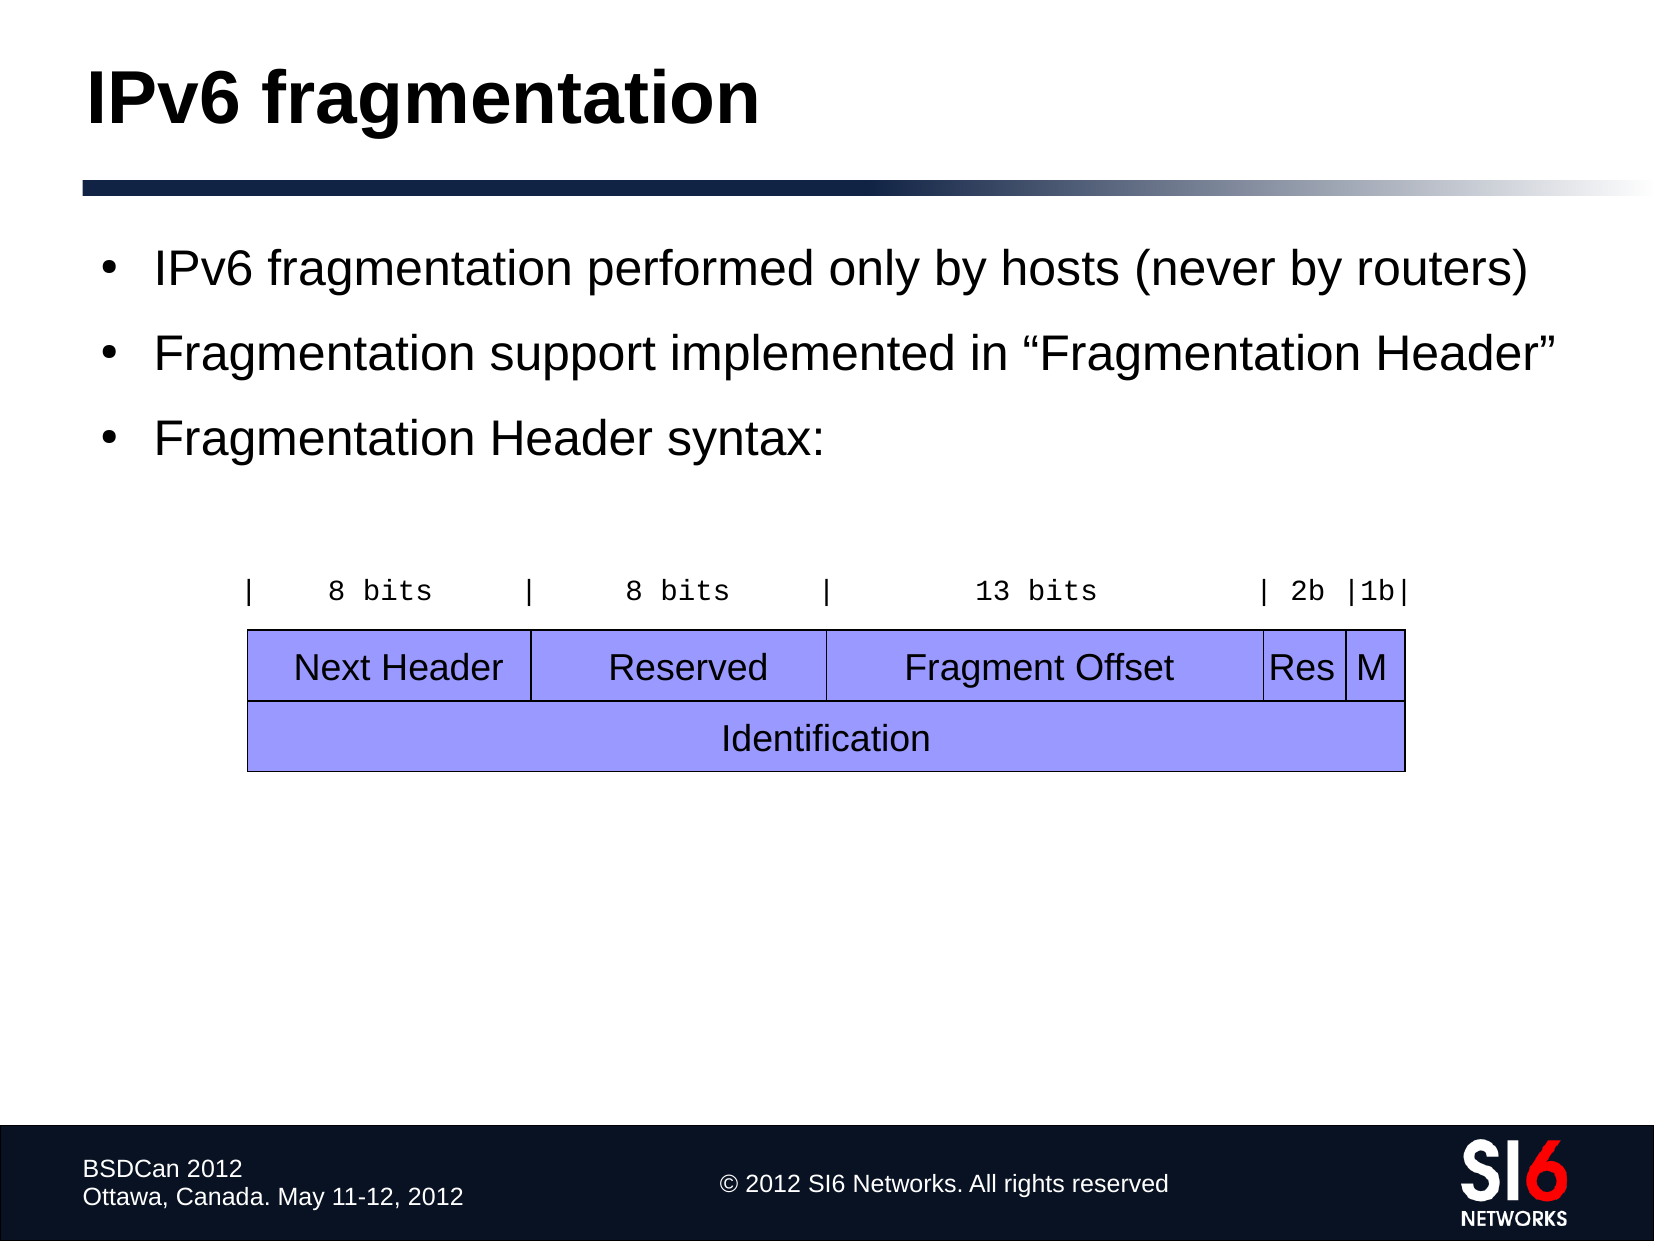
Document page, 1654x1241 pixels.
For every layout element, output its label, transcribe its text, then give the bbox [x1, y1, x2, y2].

list IPv6 fragmentation performed only by hosts (never by routers) Fragmentation support implemented in “Fragmentation Header” Fragmentation Header syntax: | 8 bits | 8 bits | 13 bits | 2b |1b| [82, 240, 1571, 1059]
text_box Next Header Reserved Fragment Offset Res M [247, 629, 1405, 700]
picture [1461, 1139, 1567, 1226]
text_box Identification [247, 700, 1405, 772]
title IPv6 fragmentation [86, 30, 1576, 166]
